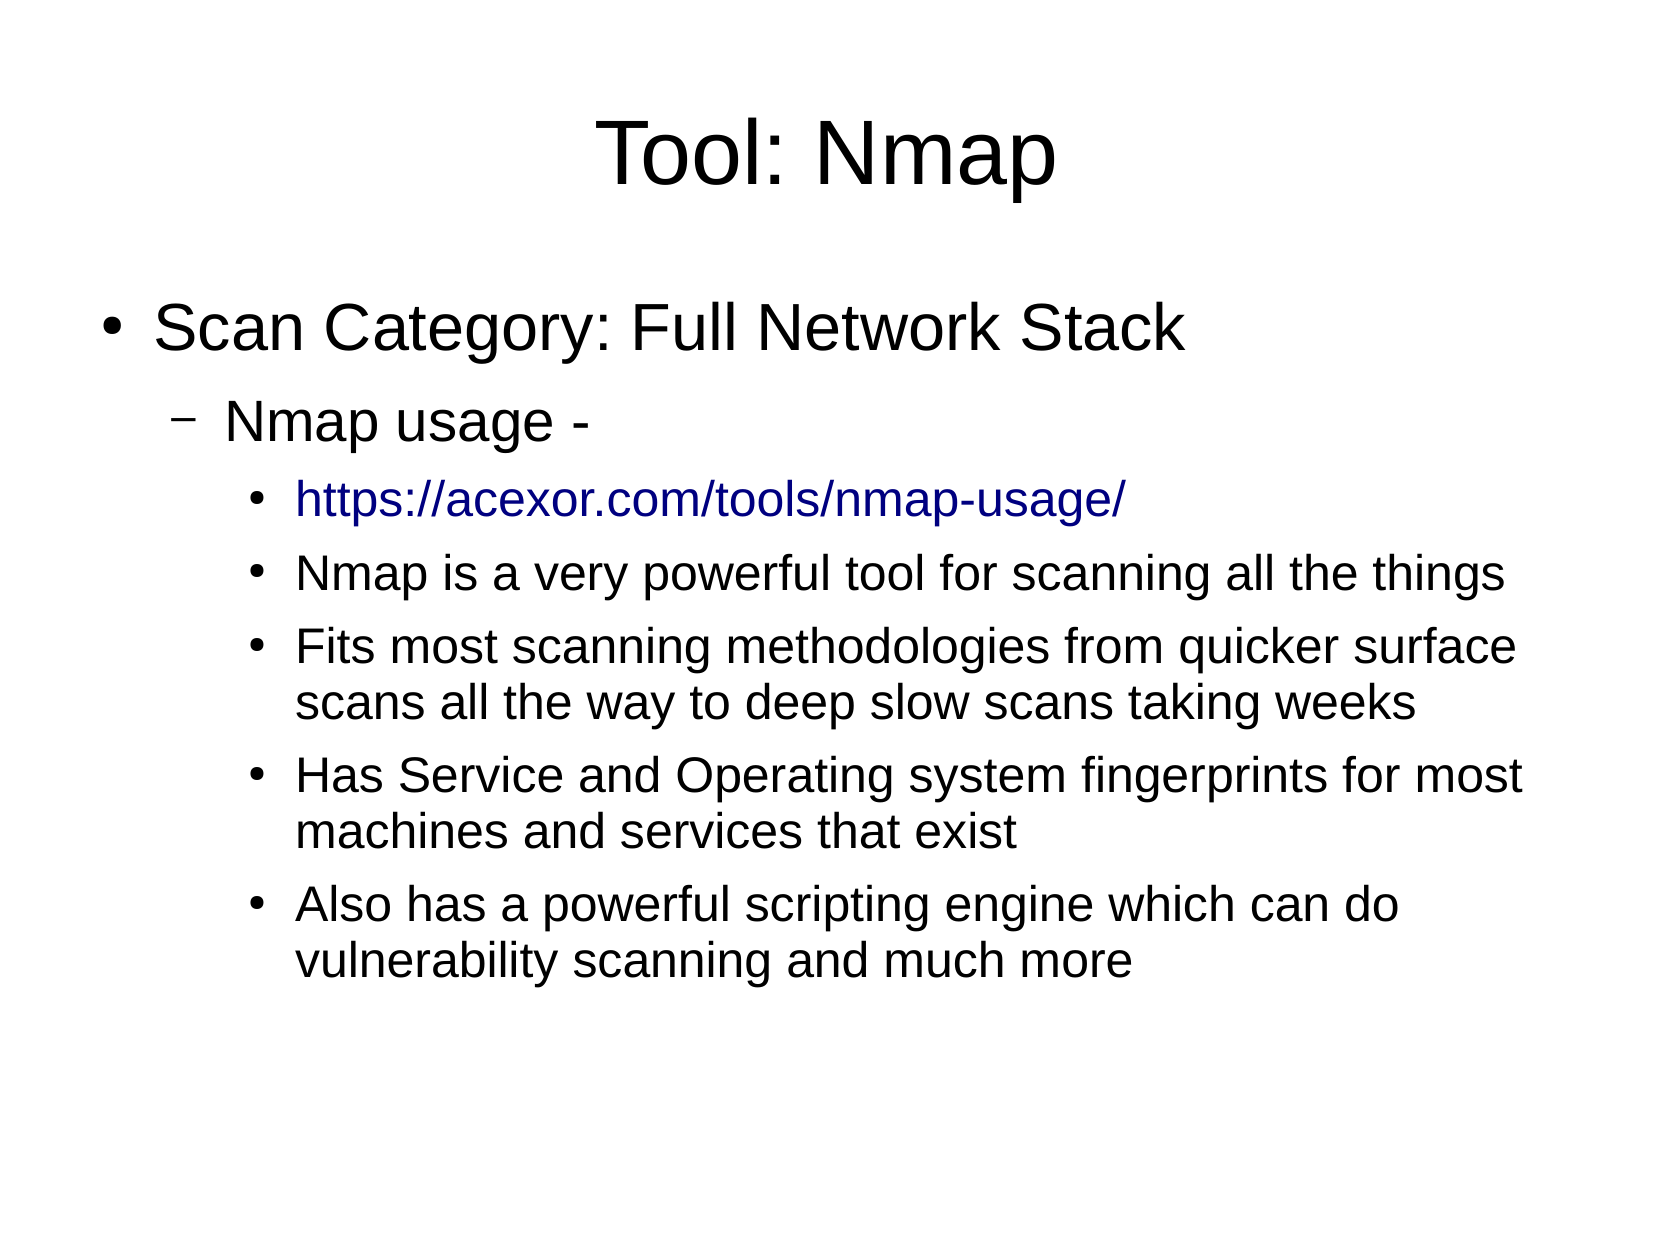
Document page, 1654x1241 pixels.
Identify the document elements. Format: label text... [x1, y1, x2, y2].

list Scan Category: Full Network Stack Nmap usage - https://acexor.com/tools/nmap-usage/ Nmap is a very powerful tool for scanning all the things Fits most scanning methodologies from quicker surface scans all the way to deep slow scans taking weeks Has Service and Operating system fingerprints for most machines and services that exist Also has a powerful scripting engine which can do vulnerability scanning and much more [82, 290, 1571, 1010]
title Tool: Nmap [82, 49, 1571, 257]
